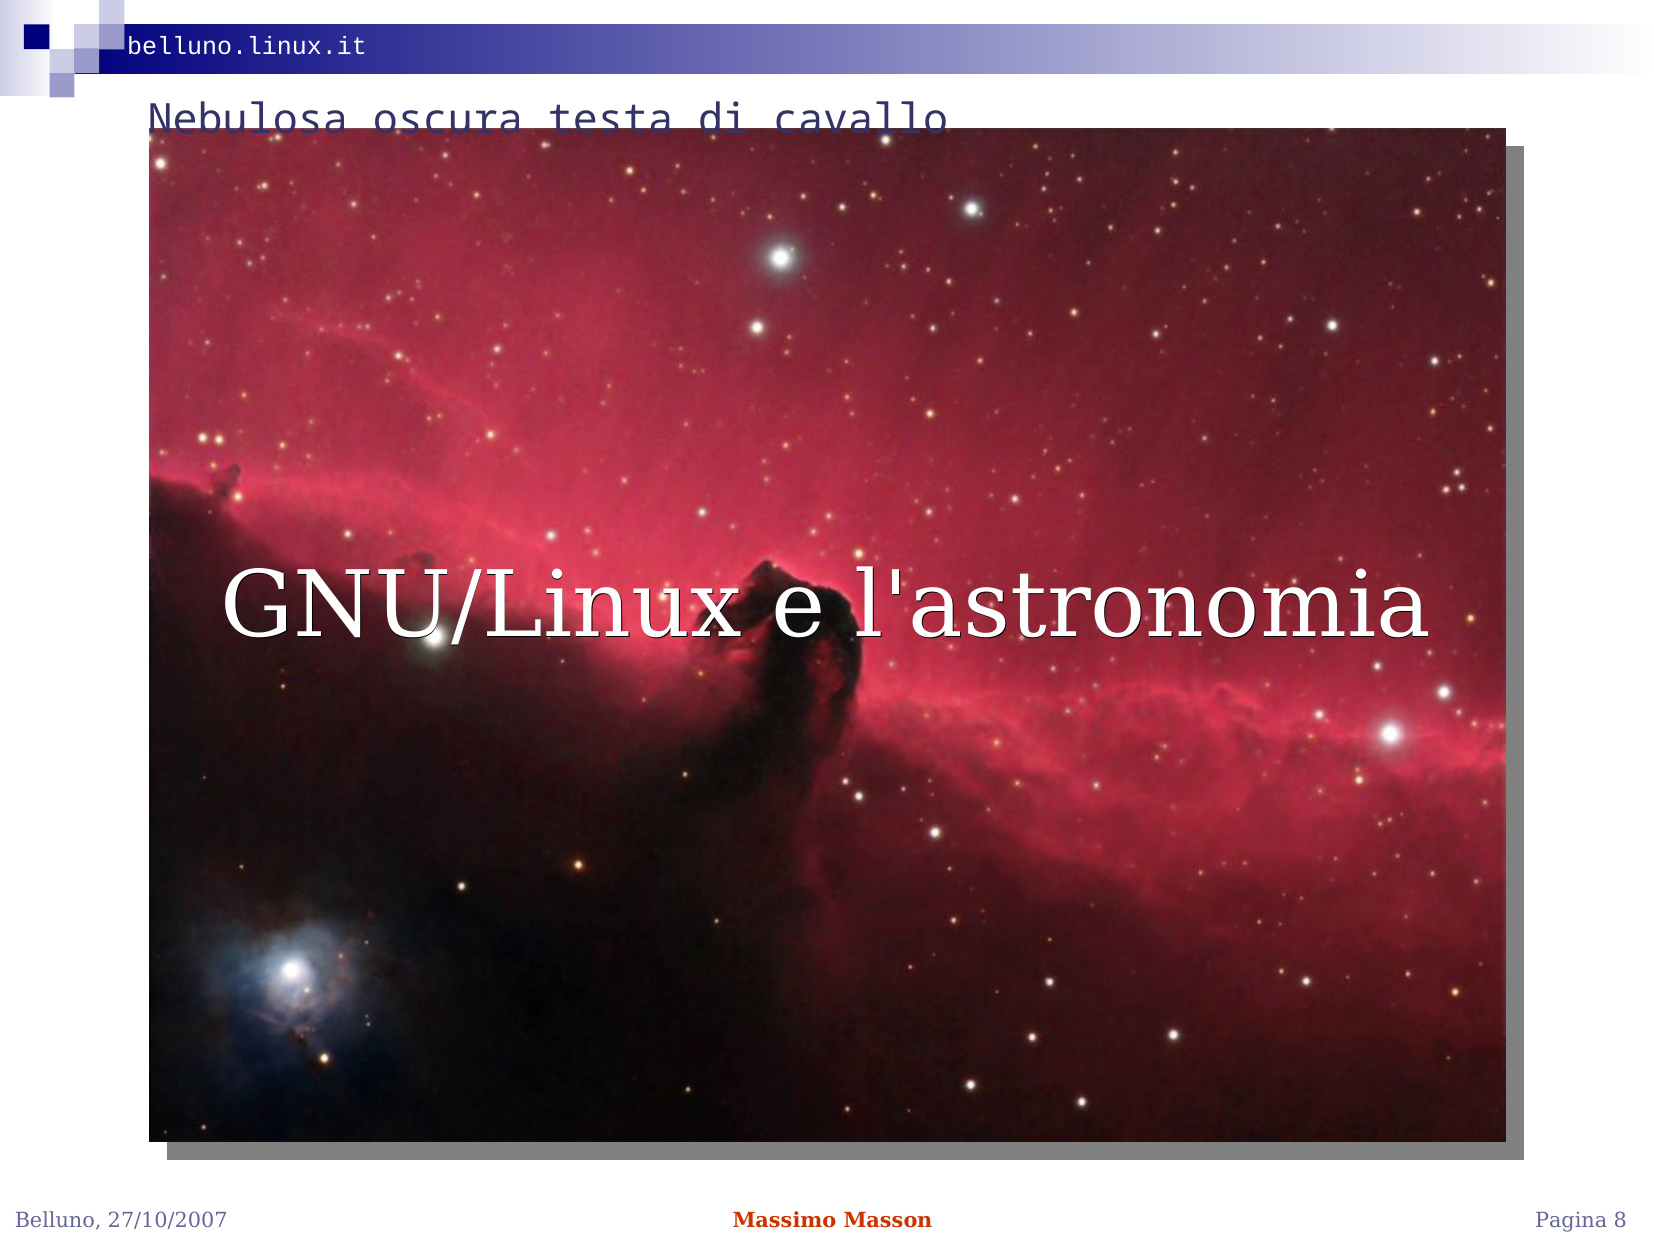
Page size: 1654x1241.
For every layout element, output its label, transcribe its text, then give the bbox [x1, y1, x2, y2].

picture [149, 128, 1506, 501]
picture [149, 709, 1506, 1142]
title GNU/Linux e l'astronomia [0, 501, 1654, 709]
text_box Nebulosa oscura testa di cavallo [147, 88, 975, 138]
